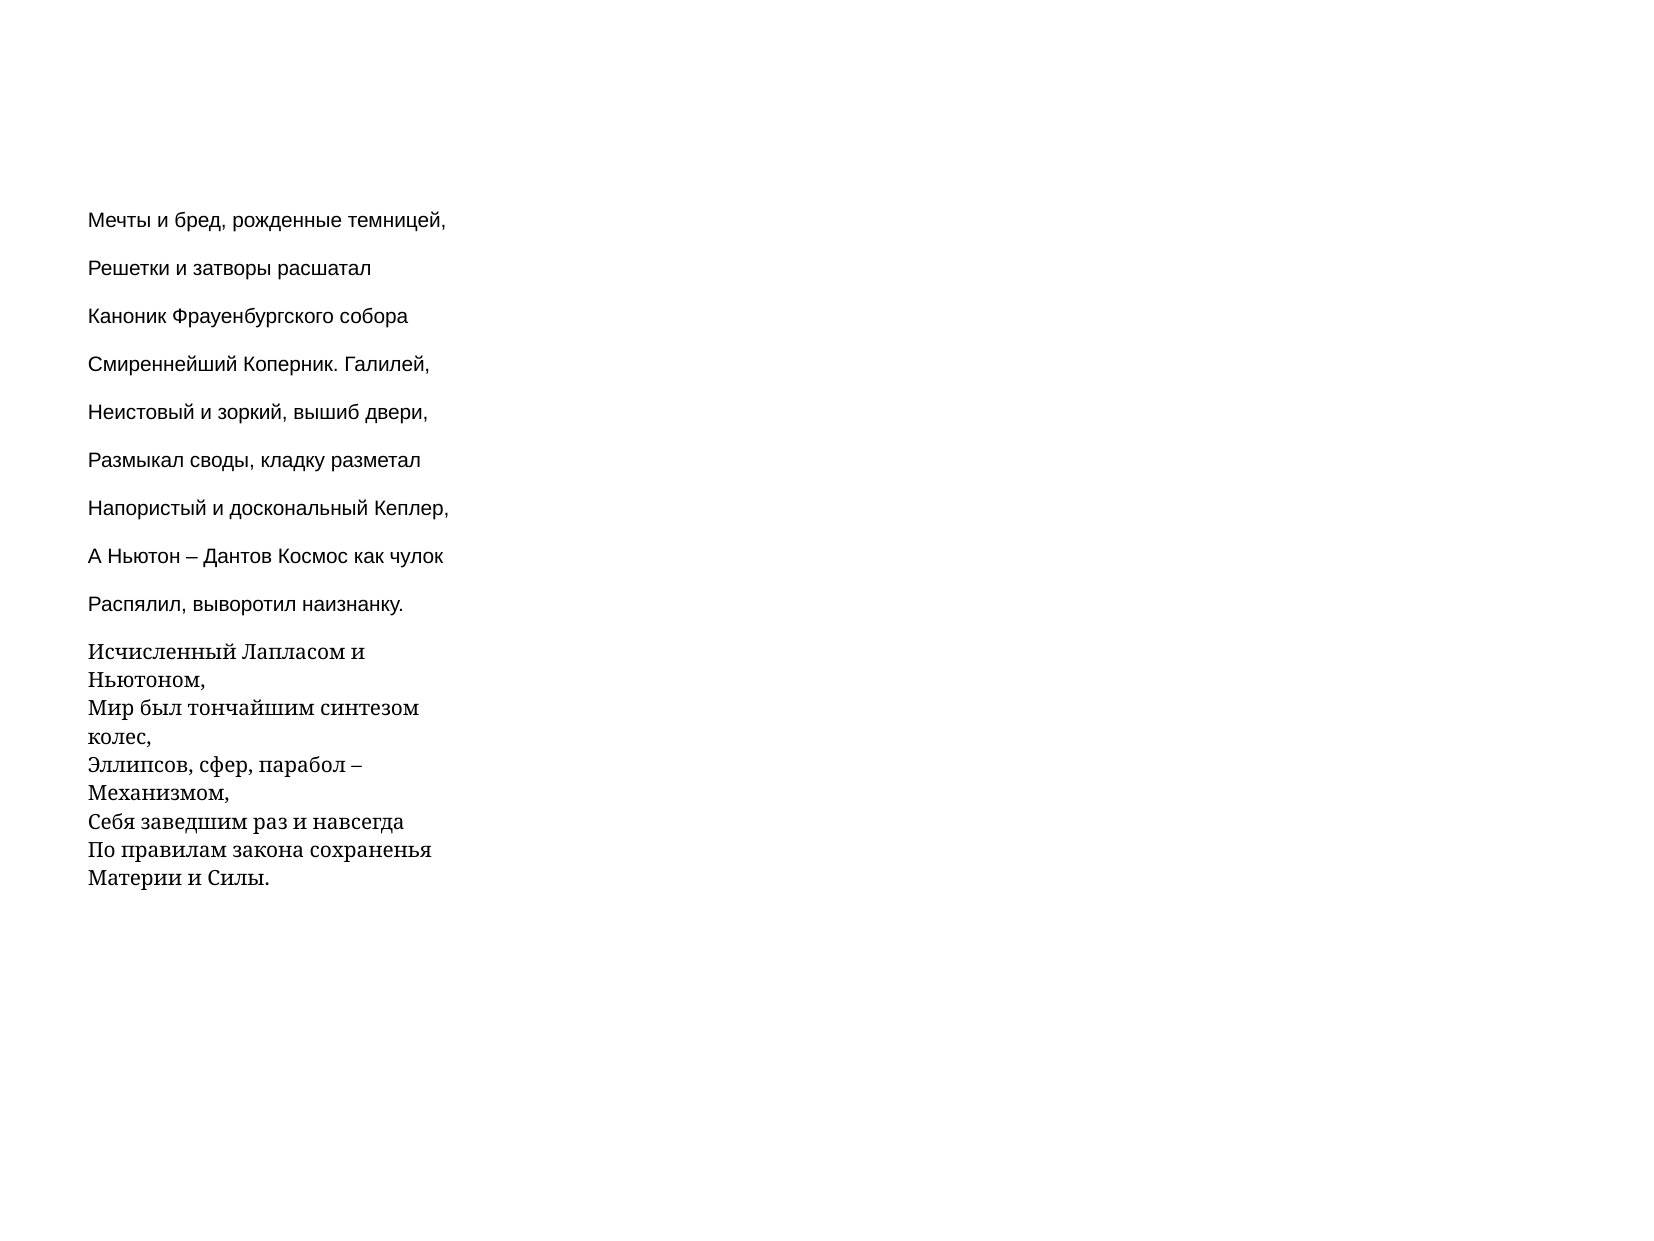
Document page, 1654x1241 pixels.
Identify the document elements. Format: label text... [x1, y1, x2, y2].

text_box Мечты и бред, рожденные темницей, Решетки и затворы расшатал Каноник Фрауенбургского собора Смиреннейший Коперник. Галилей, Неистовый и зоркий, вышиб двери, Размыкал своды, кладку разметал Напористый и доскональный Кеплер, А Ньютон – Дантов Космос как чулок Распялил, выворотил наизнанку. Исчисленный Лапласом и Ньютоном, Мир был тончайшим синтезом колес, Эллипсов, сфер, парабол – Механизмом, Себя заведшим раз и навсегда По правилам закона сохраненья Материи и Силы. [73, 105, 465, 912]
